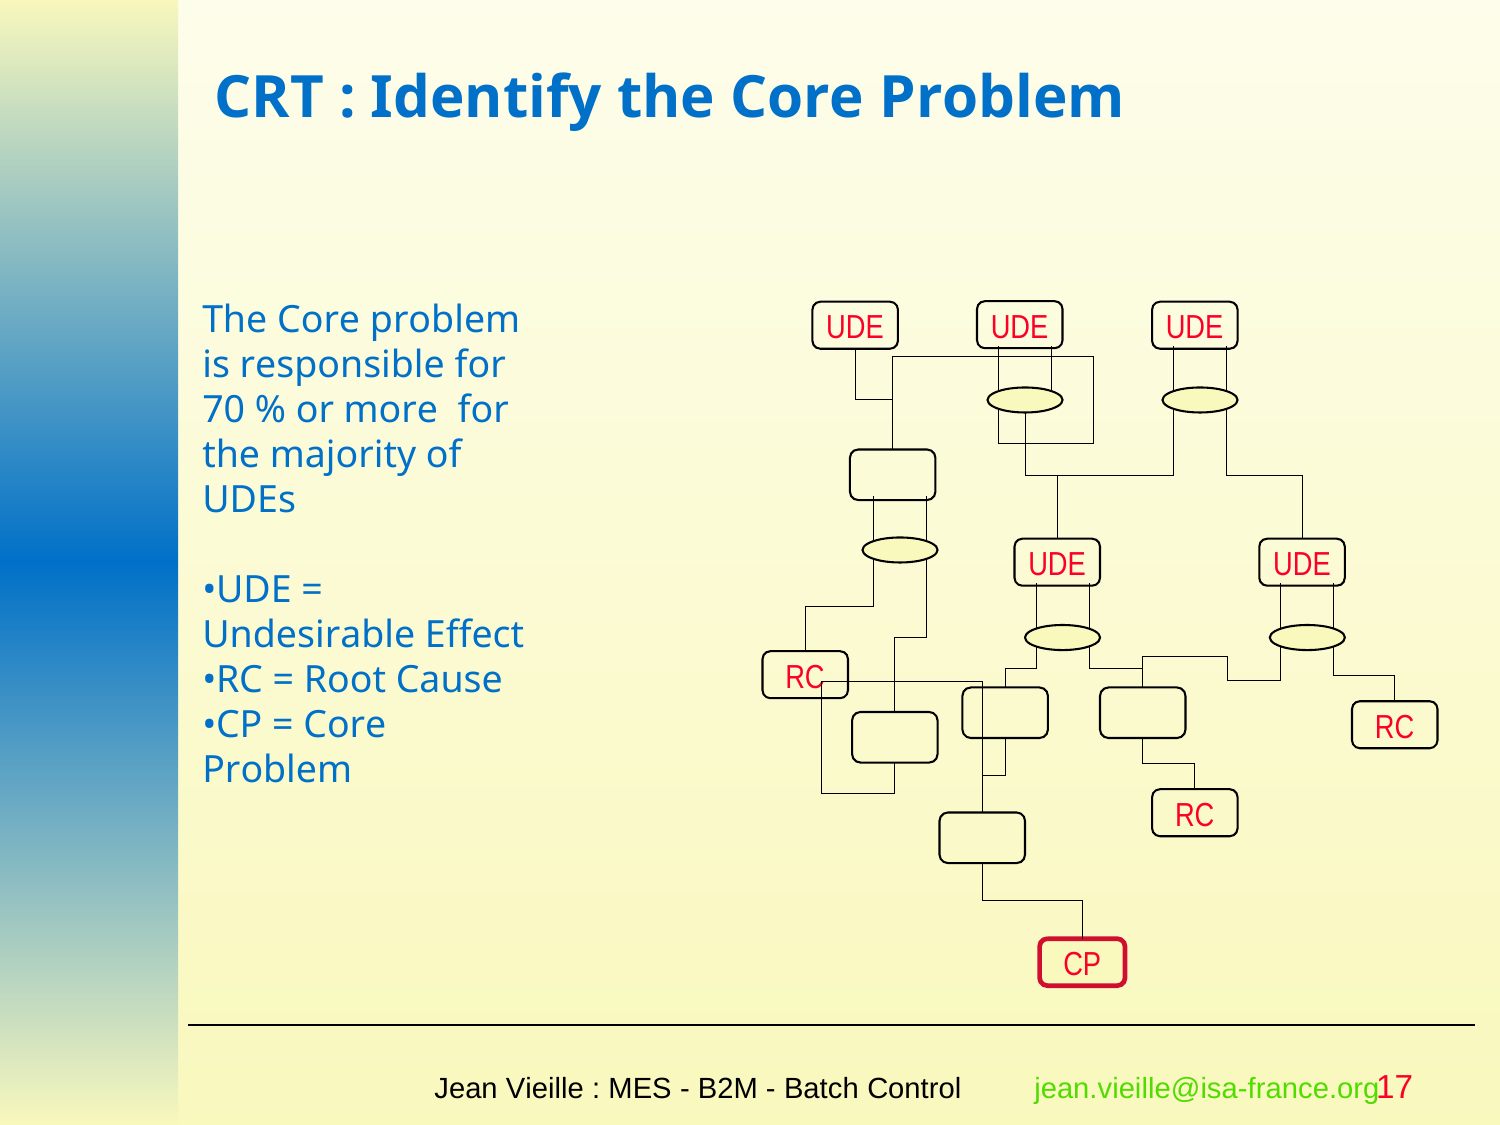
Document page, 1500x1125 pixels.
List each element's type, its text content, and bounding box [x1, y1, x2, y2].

text_box [1025, 624, 1101, 651]
text_box [987, 387, 1063, 413]
text_box [862, 537, 938, 563]
text_box [1162, 387, 1238, 413]
text_box UDE [812, 301, 898, 349]
text_box UDE [977, 301, 1063, 349]
title CRT : Identify the Core Problem [199, 24, 1466, 163]
text_box UDE [1014, 538, 1101, 586]
text_box RC [762, 651, 848, 699]
text_box RC [1152, 789, 1238, 837]
text_box RC [822, 682, 848, 699]
text_box UDE [1259, 538, 1345, 586]
text_box CP [1039, 938, 1126, 986]
text_box [1269, 624, 1345, 651]
text_box UDE [1152, 301, 1238, 349]
text_box The Core problem is responsible for 70 % or more for the majority of UDEs UDE = Undesirable Effect RC = Root Cause CP = Core Problem [187, 287, 557, 798]
text_box RC [1352, 701, 1438, 749]
